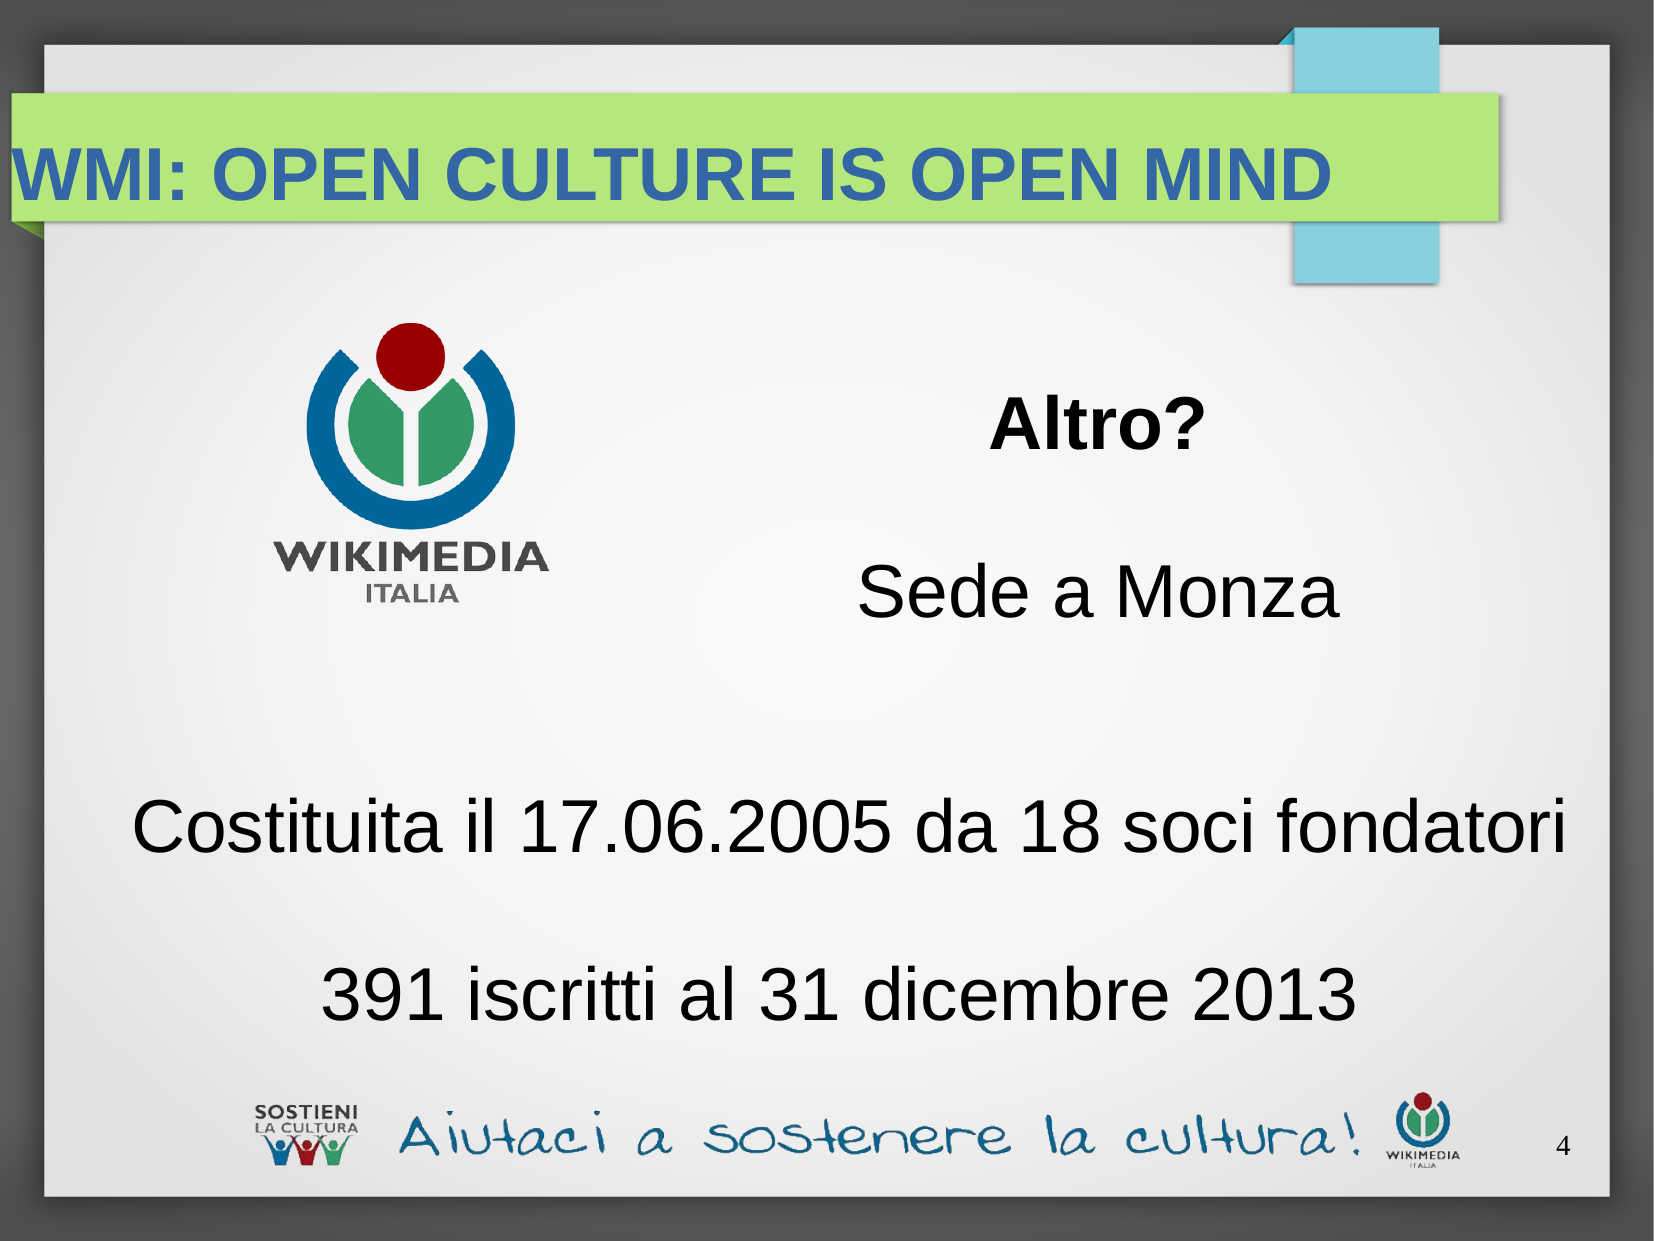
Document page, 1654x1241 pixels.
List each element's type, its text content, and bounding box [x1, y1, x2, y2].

subtitle Costituita il 17.06.2005 da 18 soci fondatori 391 iscritti al 31 dicembre 2013 [94, 614, 1607, 1123]
picture [0, 0, 1654, 1241]
title WMI: OPEN CULTURE IS OPEN MIND [11, 17, 1642, 249]
text_box Altro? Sede a Monza [785, 342, 1412, 674]
